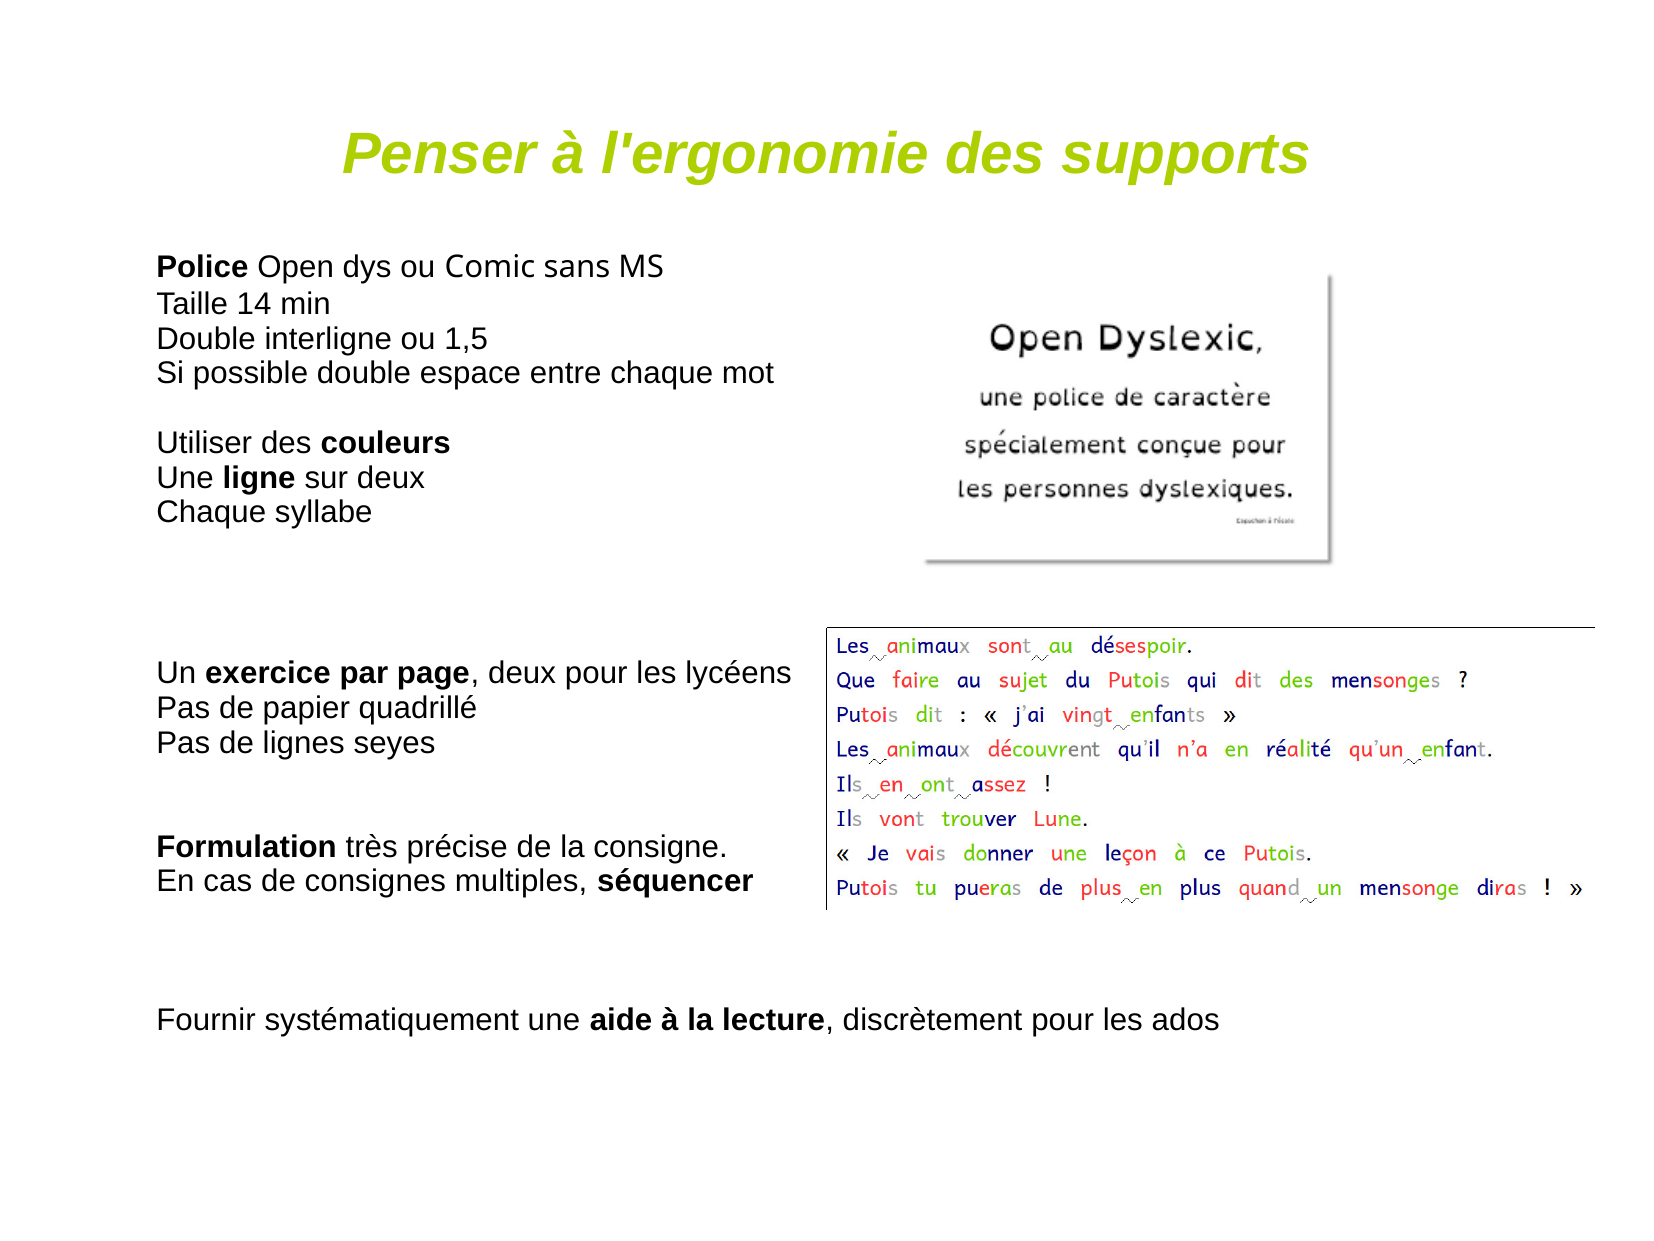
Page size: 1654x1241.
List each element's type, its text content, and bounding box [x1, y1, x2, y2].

title Penser à l'ergonomie des supports [82, 49, 1571, 257]
text_box Police Open dys ou Comic sans MS Taille 14 min Double interligne ou 1,5 Si possible double espace entre chaque mot Utiliser des couleurs Une ligne sur deux Chaque syllabe Un exercice par page, deux pour les lycéens Pas de papier quadrillé Pas de lignes seyes Formulation très précise de la consigne. En cas de consignes multiples, séquencer Fournir systématiquement une aide à la lecture, discrètement pour les ados [141, 236, 1583, 1096]
picture [826, 627, 1595, 910]
picture [921, 271, 1337, 569]
